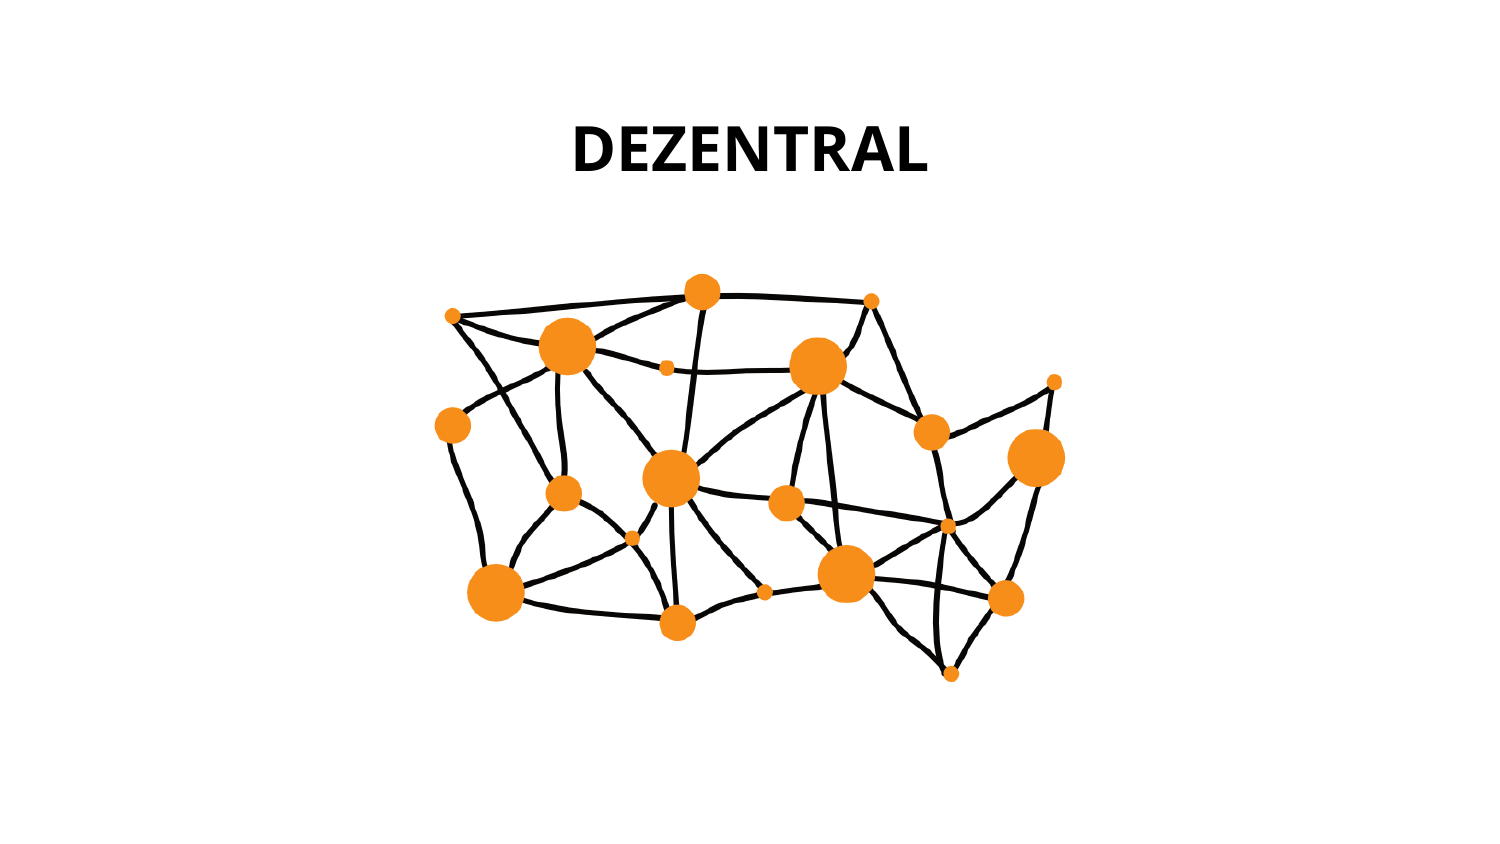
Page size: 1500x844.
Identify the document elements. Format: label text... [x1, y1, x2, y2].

picture [345, 222, 1155, 729]
title DEZENTRAL [213, 75, 1287, 200]
